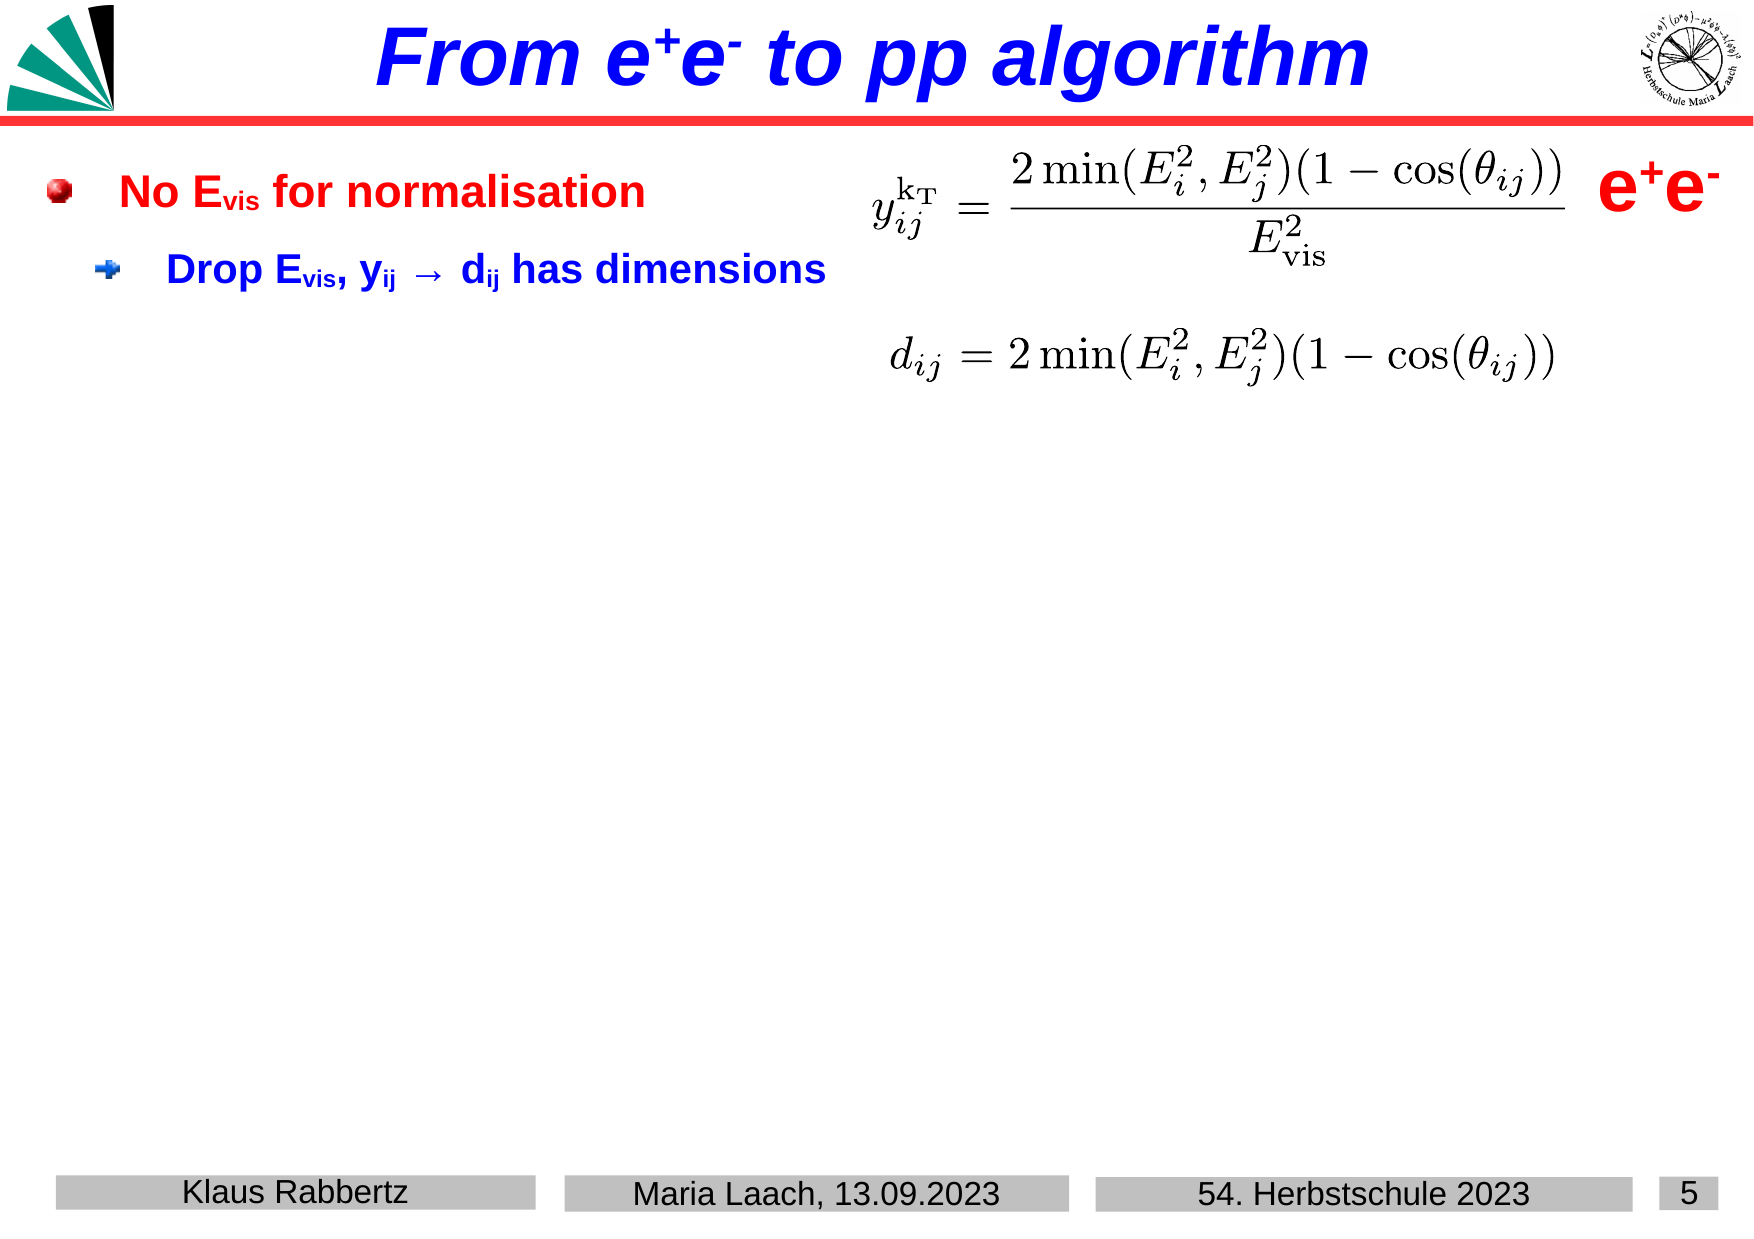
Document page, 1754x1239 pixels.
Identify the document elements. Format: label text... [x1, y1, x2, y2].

picture [871, 145, 1565, 266]
picture [1641, 11, 1741, 106]
list No Evis for normalisation Drop Evis, yij → dij has dimensions [36, 165, 1713, 1107]
picture [7, 5, 114, 112]
title From e+e- to pp algorithm [129, 0, 1617, 114]
picture [888, 328, 1558, 387]
text_box e+e- [1585, 138, 1733, 234]
